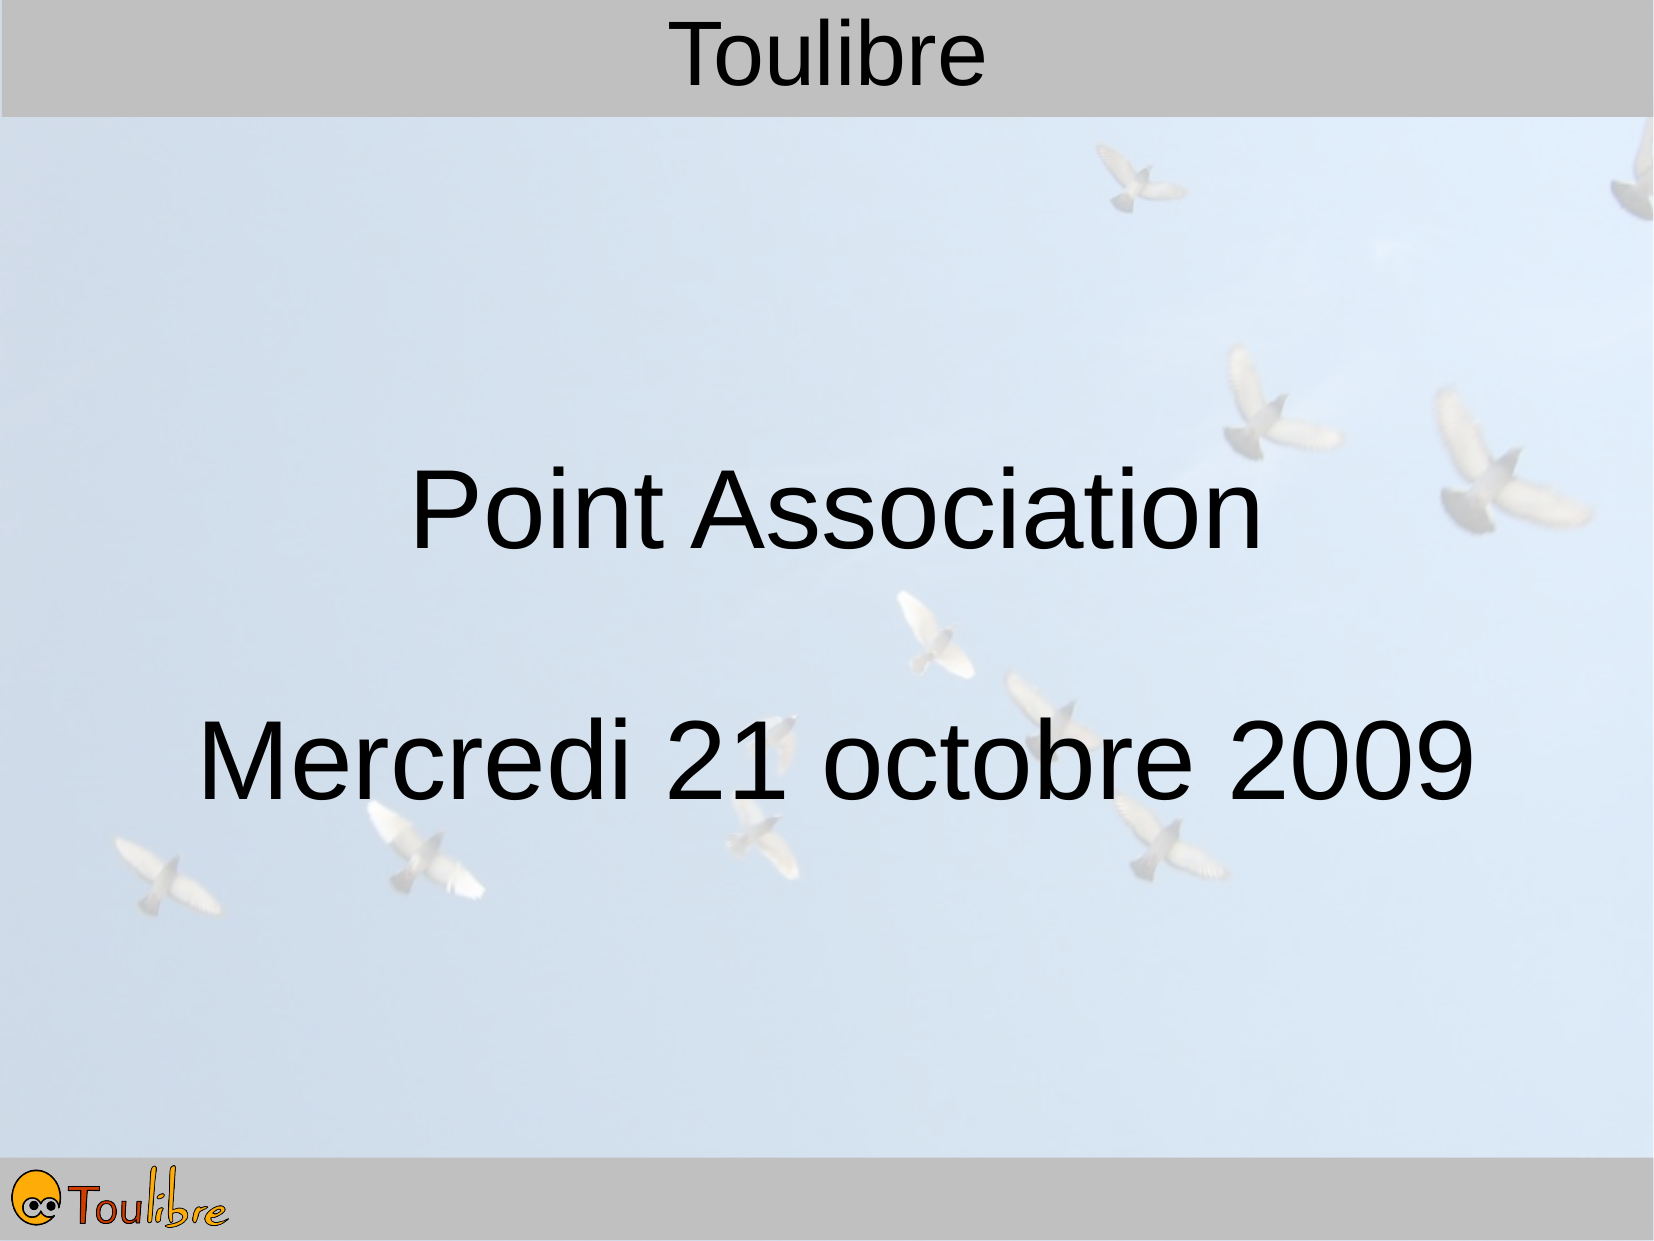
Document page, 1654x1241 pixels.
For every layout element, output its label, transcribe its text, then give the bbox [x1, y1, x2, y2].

picture [11, 1165, 229, 1228]
title Toulibre [1, 0, 1654, 117]
subtitle Point Association Mercredi 21 octobre 2009 [58, 139, 1616, 1132]
